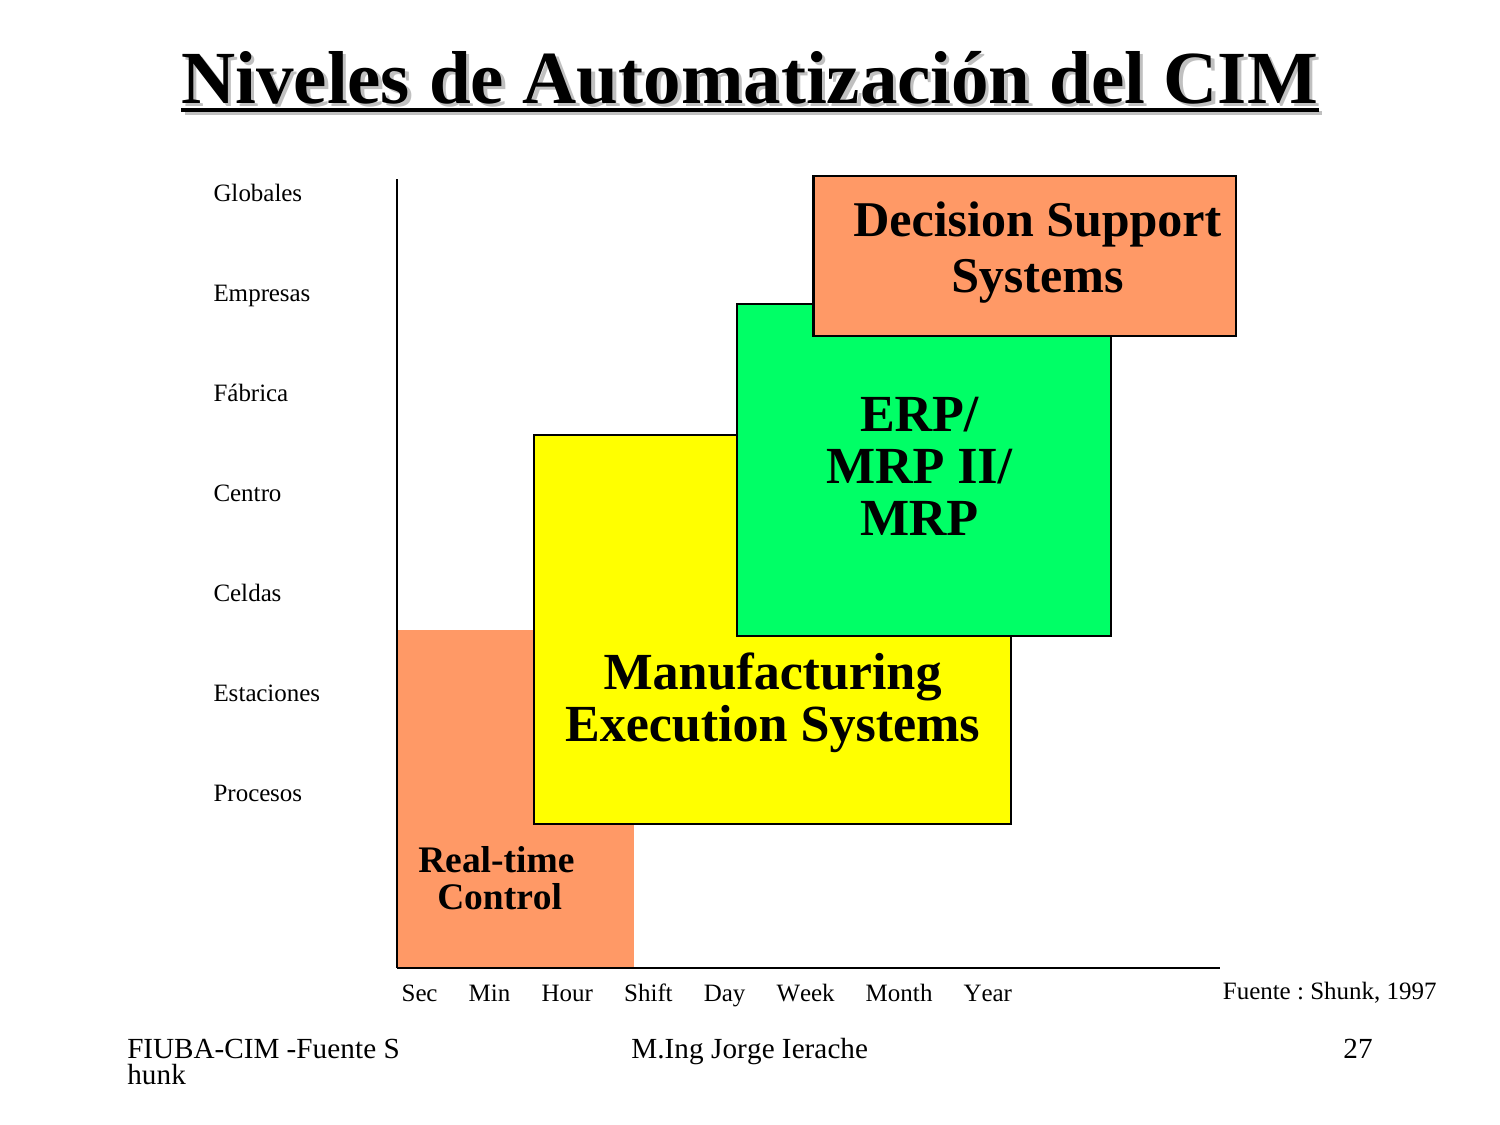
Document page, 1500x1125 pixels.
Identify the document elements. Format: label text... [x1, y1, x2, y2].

text_box Sec Min Hour Shift Day Week Month Year [388, 975, 1027, 1014]
text_box Real-time Control [404, 835, 589, 924]
text_box Fuente : Shunk, 1997 [1208, 972, 1452, 1013]
text_box ERP/ MRP II/ MRP [812, 383, 1026, 553]
text_box Globales Empresas Fábrica Centro Celdas Estaciones Procesos [199, 217, 388, 814]
text_box [398, 217, 1237, 967]
text_box Decision Support Systems [824, 217, 1250, 311]
text_box Manufacturing Execution Systems [545, 641, 1000, 759]
title Niveles de Automatización del CIM [112, 29, 1388, 217]
